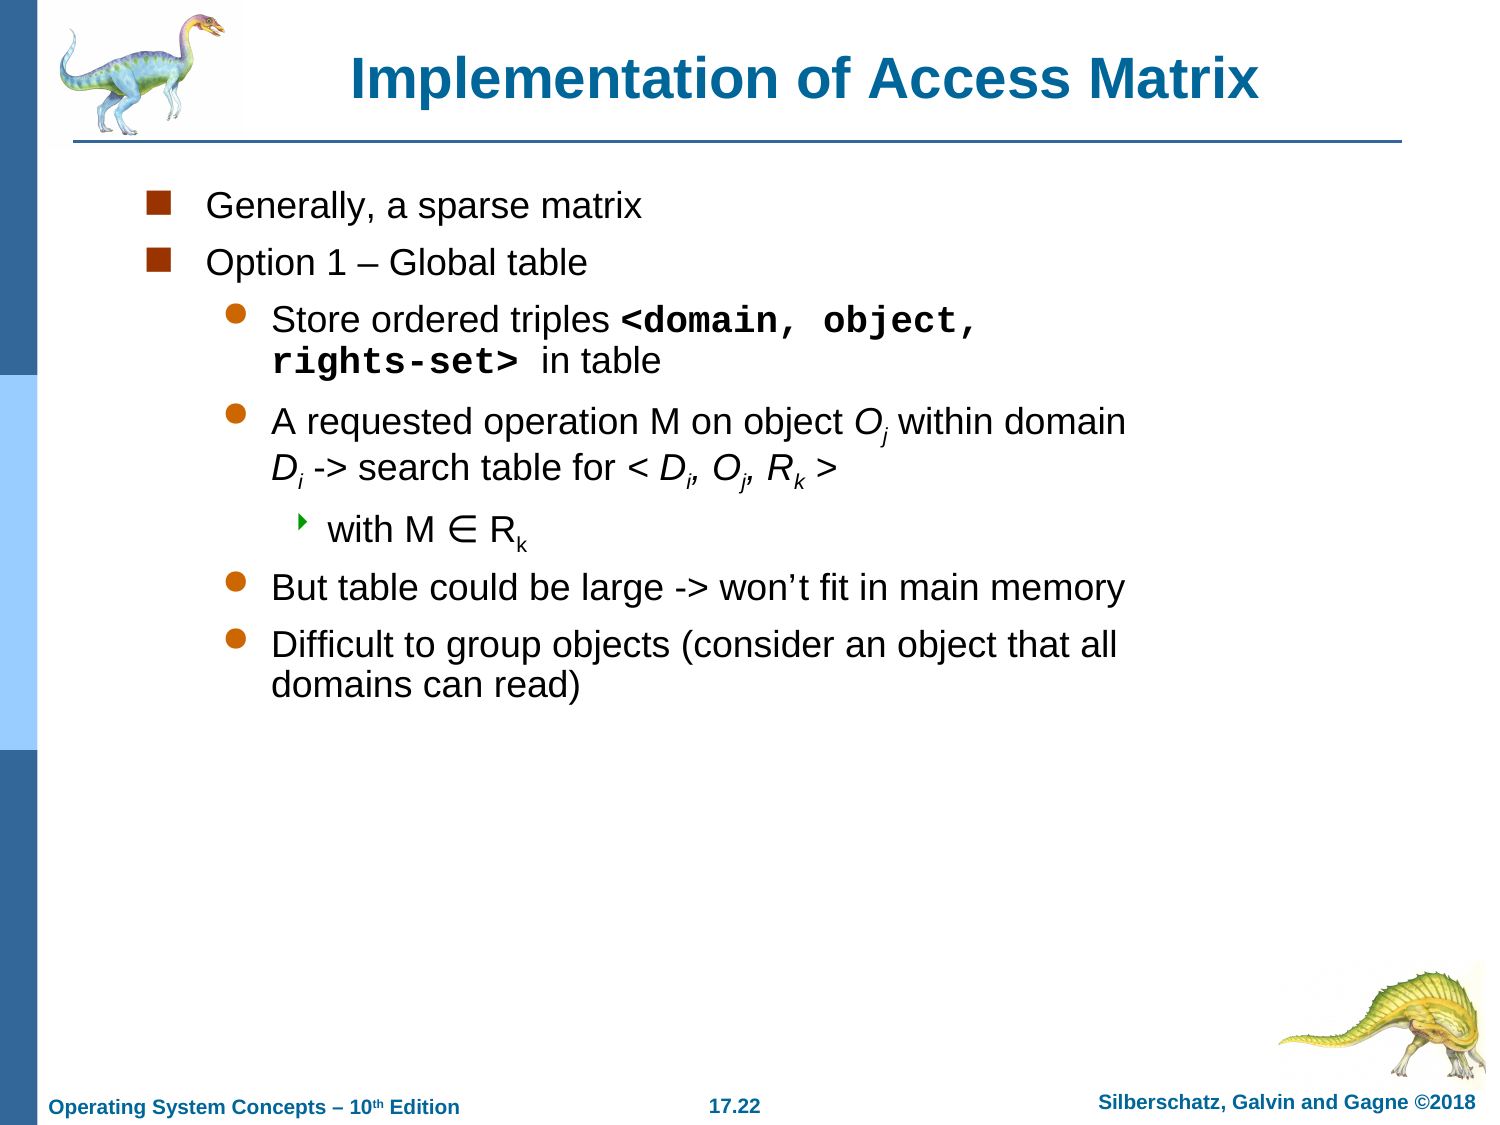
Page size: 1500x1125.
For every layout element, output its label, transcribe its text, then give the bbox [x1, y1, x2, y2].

list Generally, a sparse matrix Option 1 – Global table Store ordered triples <domain, object, rights-set> in table A requested operation M on object Oj within domain Di -> search table for < Di, Oj, Rk > with M ∈ Rk But table could be large -> won’t fit in main memory Difficult to group objects (consider an object that all domains can read) [134, 179, 1165, 837]
picture [46, 0, 243, 149]
title Implementation of Access Matrix [167, 23, 1443, 118]
picture [1415, 1094, 1423, 1099]
picture [1275, 959, 1486, 1090]
